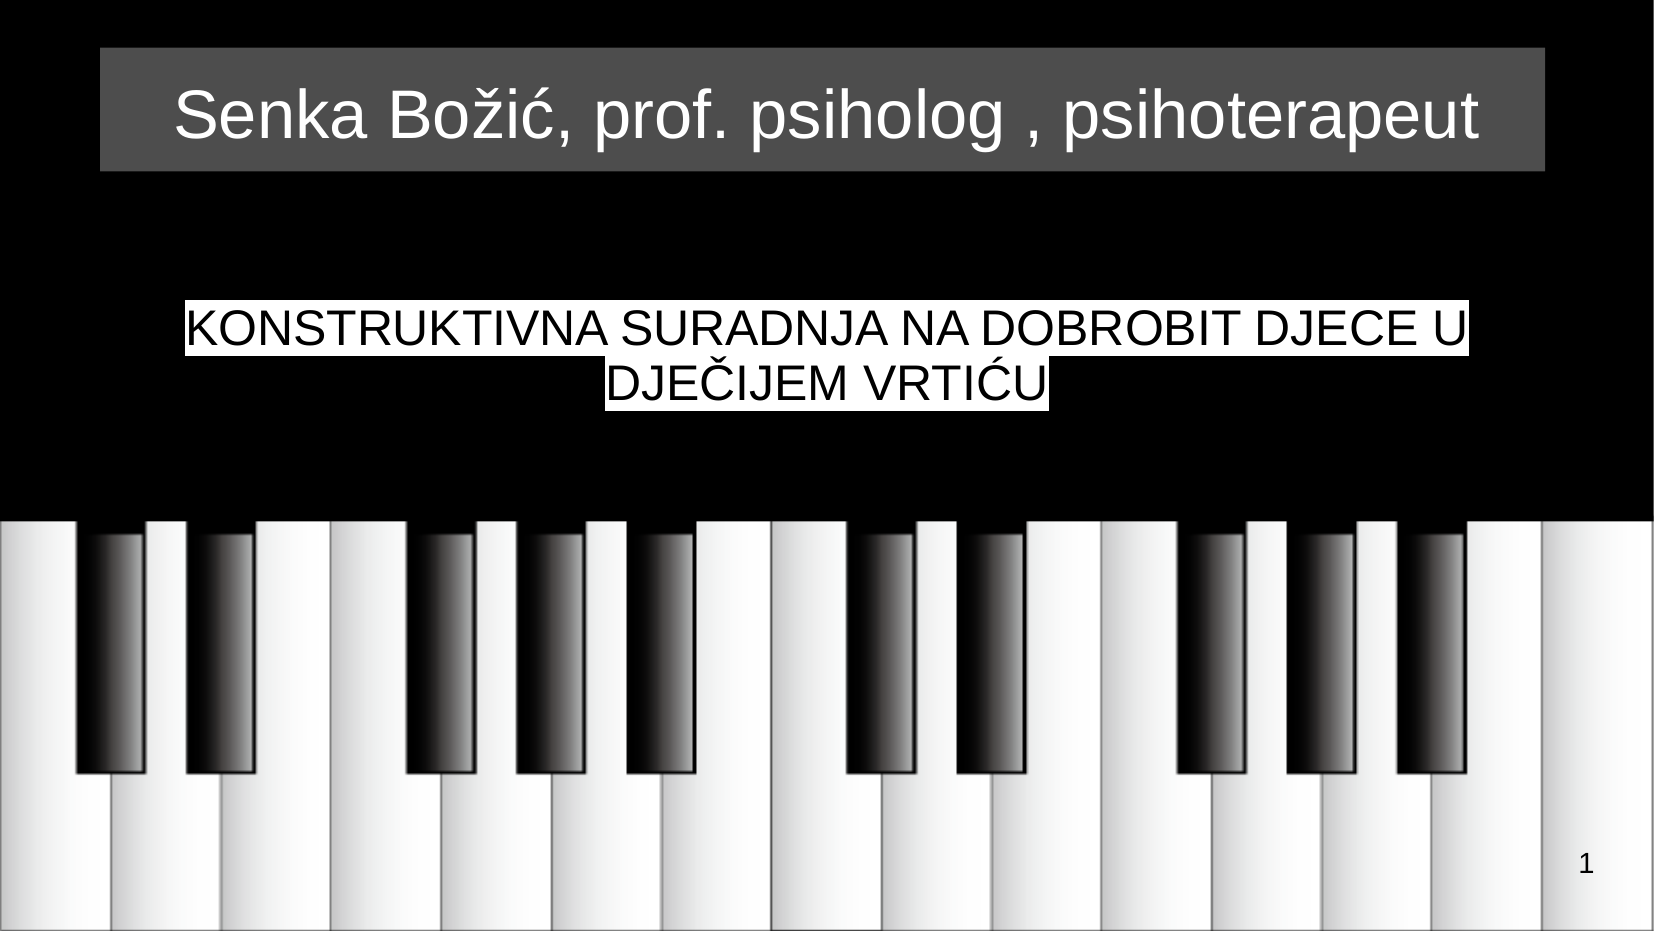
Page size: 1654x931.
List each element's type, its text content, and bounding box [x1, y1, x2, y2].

picture [0, 522, 1654, 931]
subtitle KONSTRUKTIVNA SURADNJA NA DOBROBIT DJECE U DJEČIJEM VRTIĆU [82, 217, 1571, 494]
title Senka Božić, prof. psiholog , psihoterapeut [82, 37, 1571, 193]
